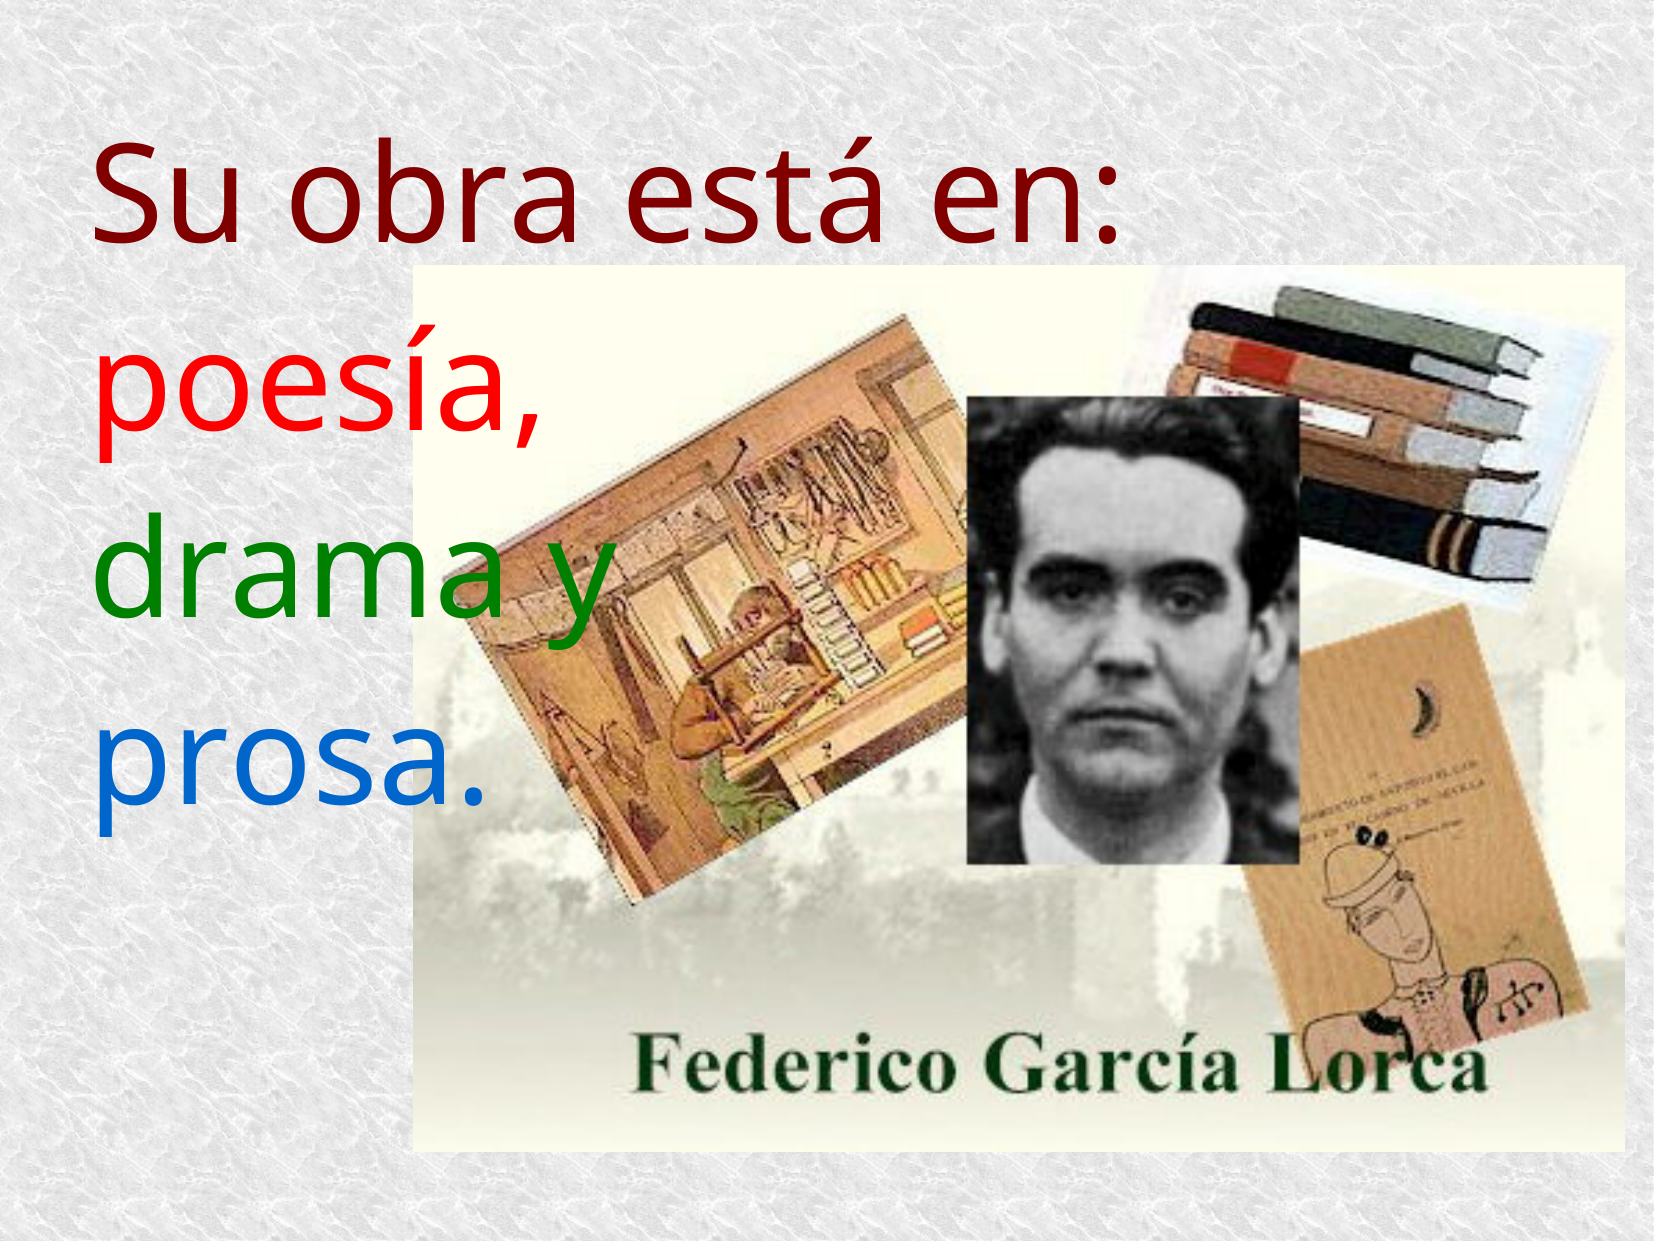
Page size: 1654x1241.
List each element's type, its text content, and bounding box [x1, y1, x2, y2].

text_box Su obra está en: poesía, drama y prosa. [73, 88, 1149, 870]
picture [0, 0, 1654, 1241]
